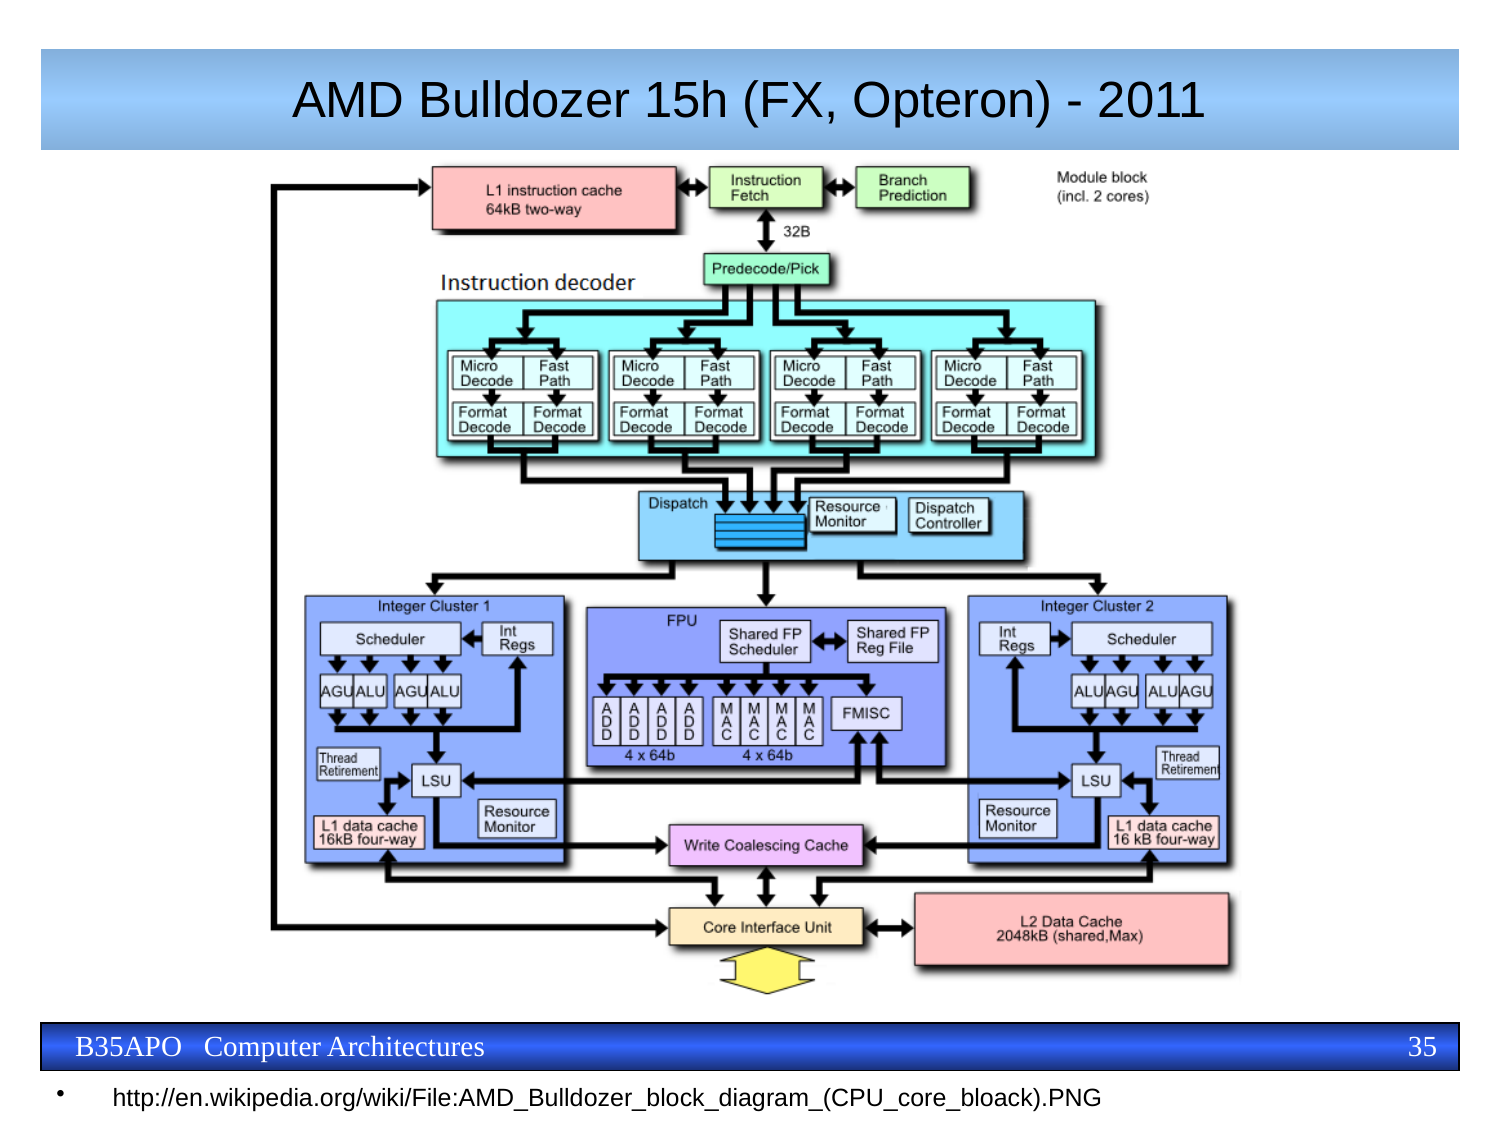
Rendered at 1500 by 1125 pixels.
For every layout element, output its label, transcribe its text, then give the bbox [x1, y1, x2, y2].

text_box http://en.wikipedia.org/wiki/File:AMD_Bulldozer_block_diagram_(CPU_core_bloack).PNG [41, 1073, 1350, 1125]
title AMD Bulldozer 15h (FX, Opteron) - 2011 [41, 49, 1459, 150]
picture [258, 156, 1242, 1002]
